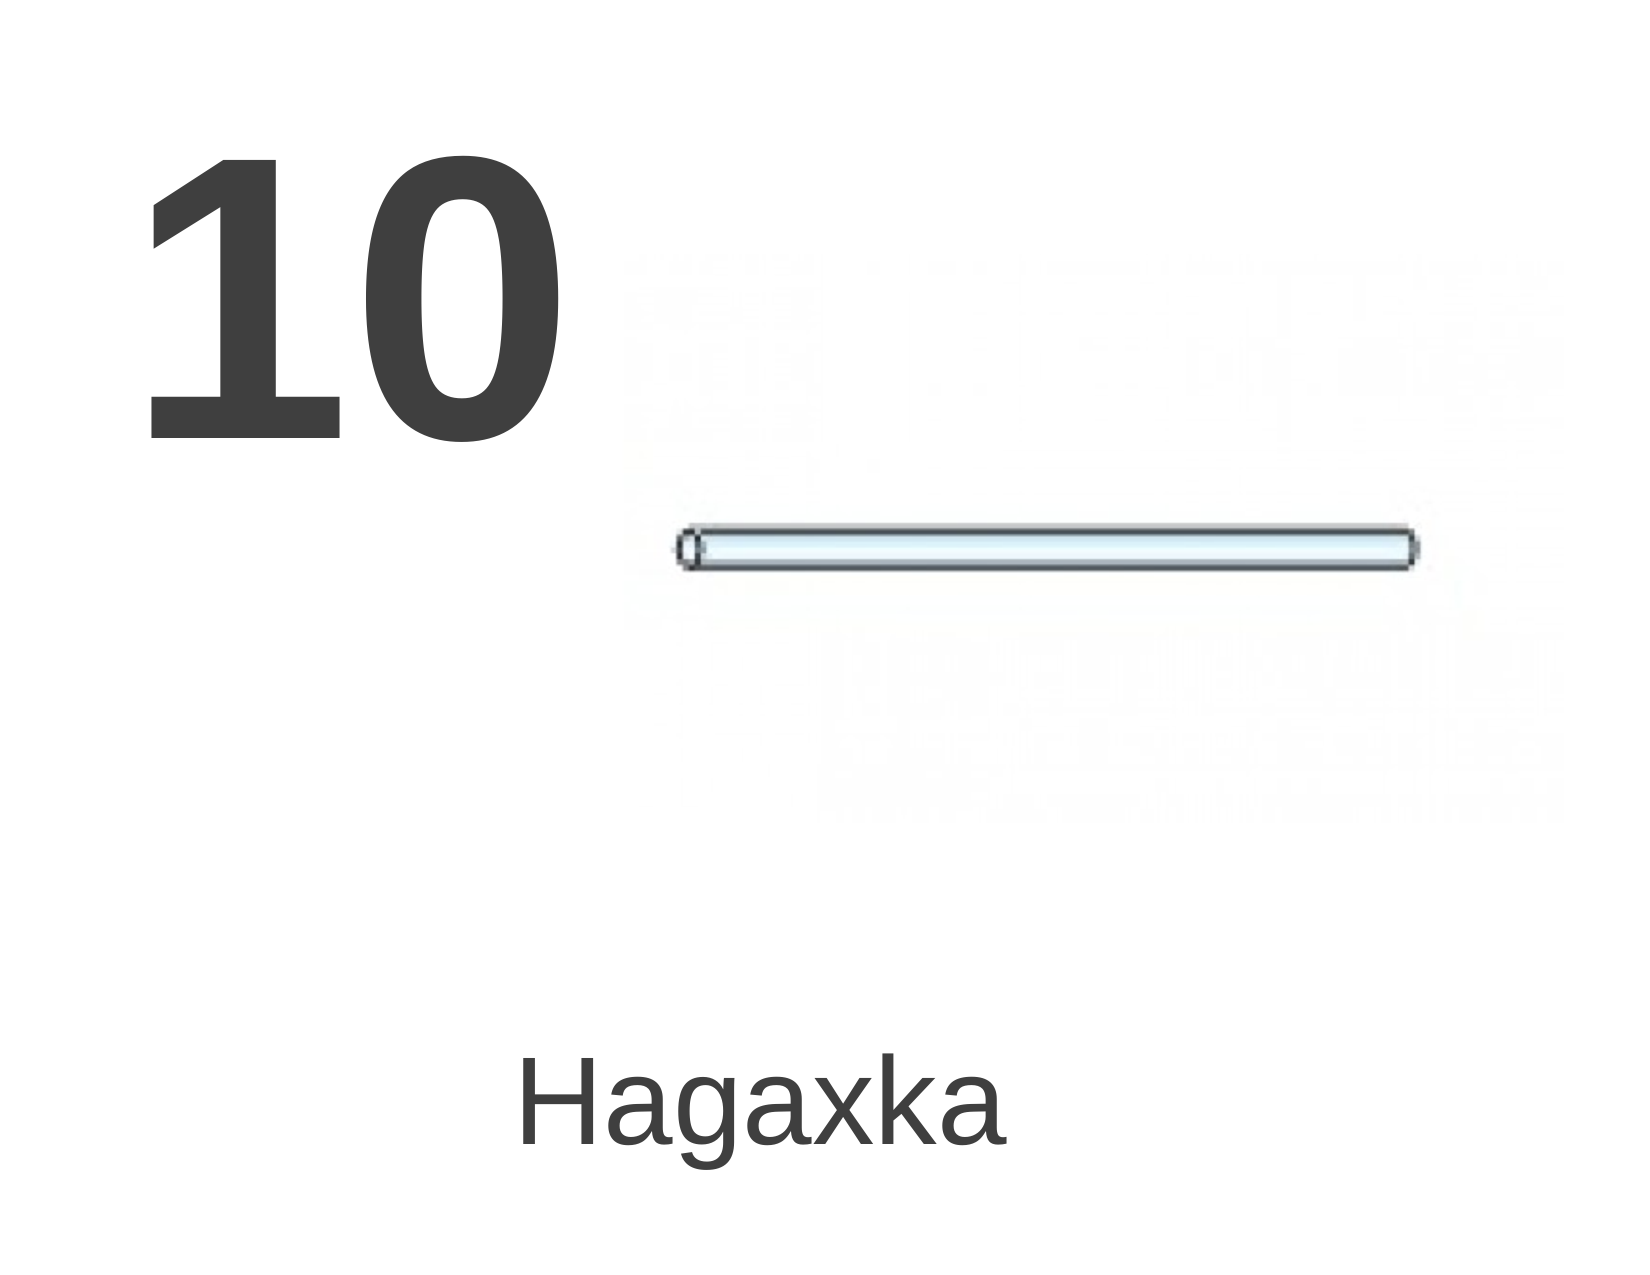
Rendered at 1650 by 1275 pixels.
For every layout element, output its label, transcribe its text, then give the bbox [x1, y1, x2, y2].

text_box 10 [91, 83, 611, 534]
picture [622, 253, 1564, 823]
text_box Hagaxka [223, 1012, 1297, 1179]
